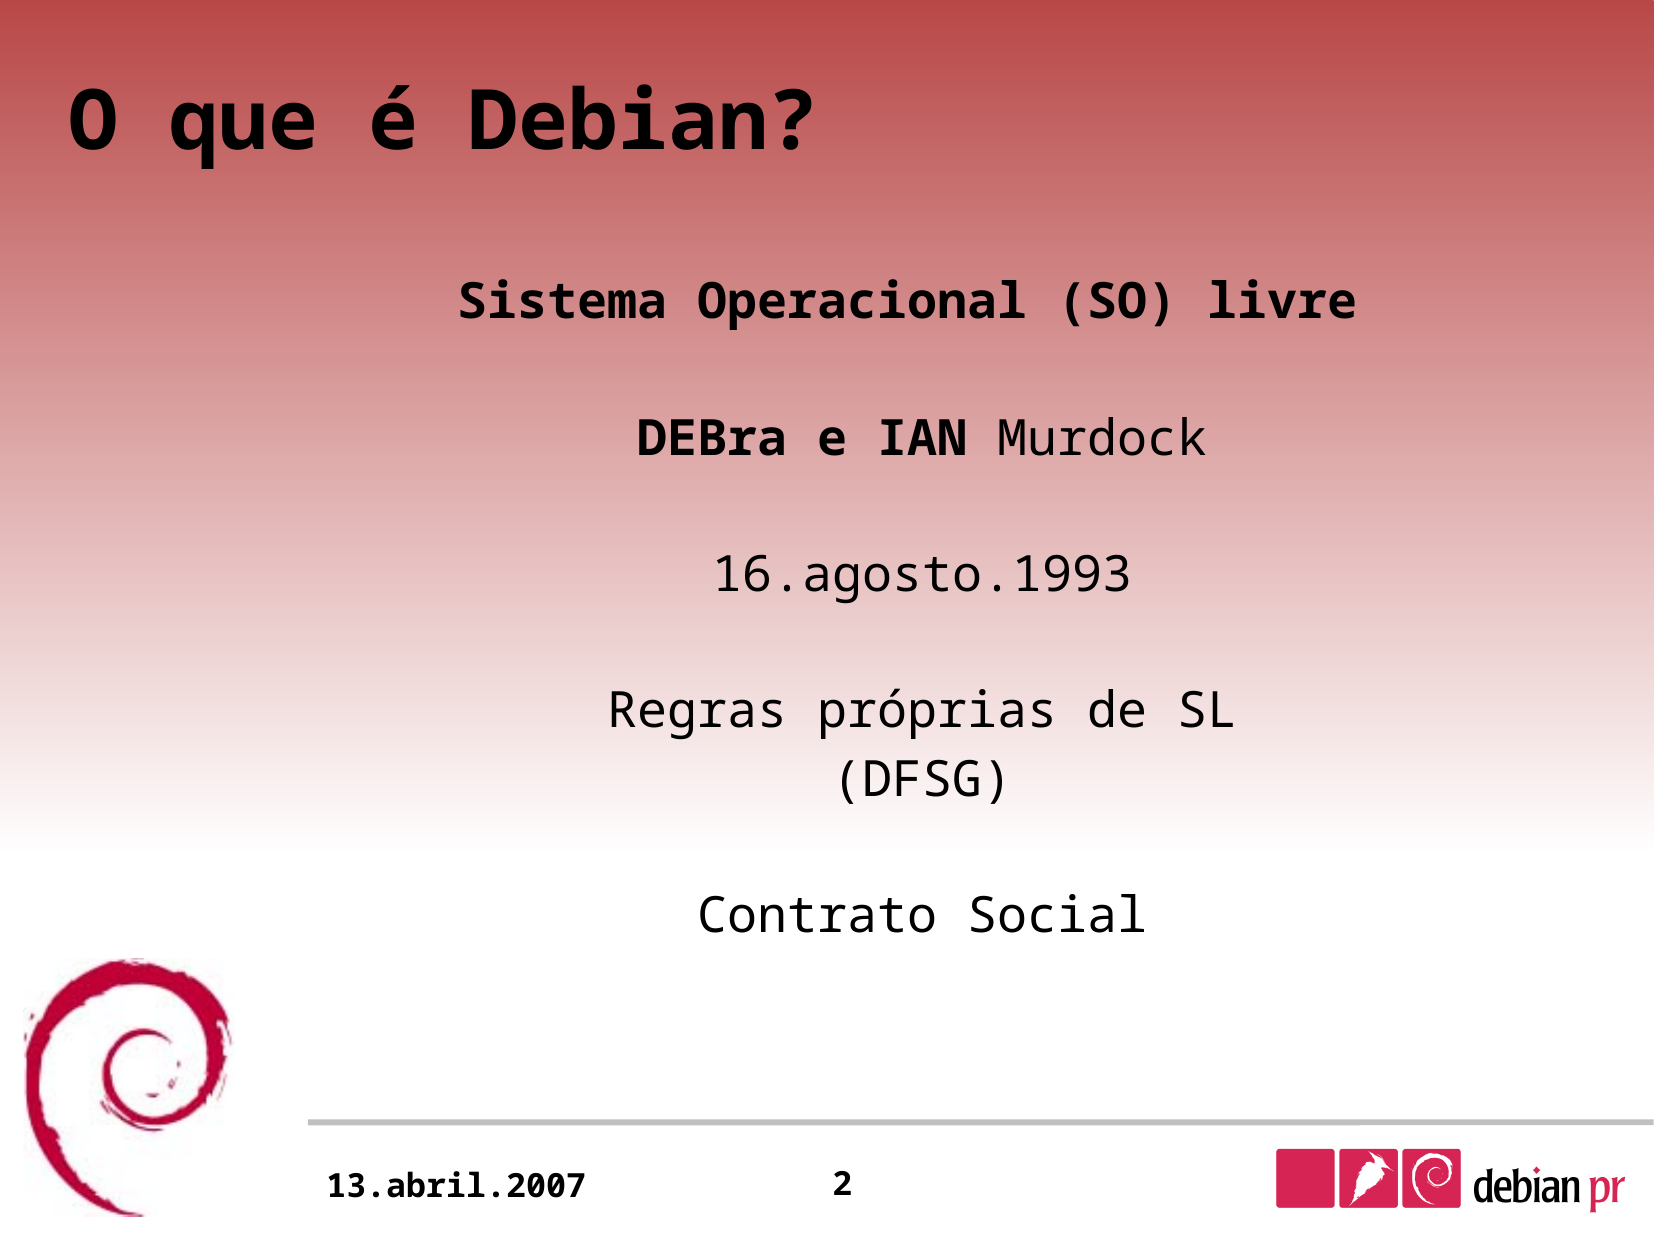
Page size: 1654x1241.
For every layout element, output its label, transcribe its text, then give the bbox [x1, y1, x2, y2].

text_box O que é Debian? [68, 60, 834, 188]
picture [23, 958, 234, 1217]
picture [1271, 1138, 1630, 1223]
text_box Sistema Operacional (SO) livre DEBra e IAN Murdock 16.agosto.1993 Regras próprias de SL (DFSG) Contrato Social [457, 264, 1388, 1012]
